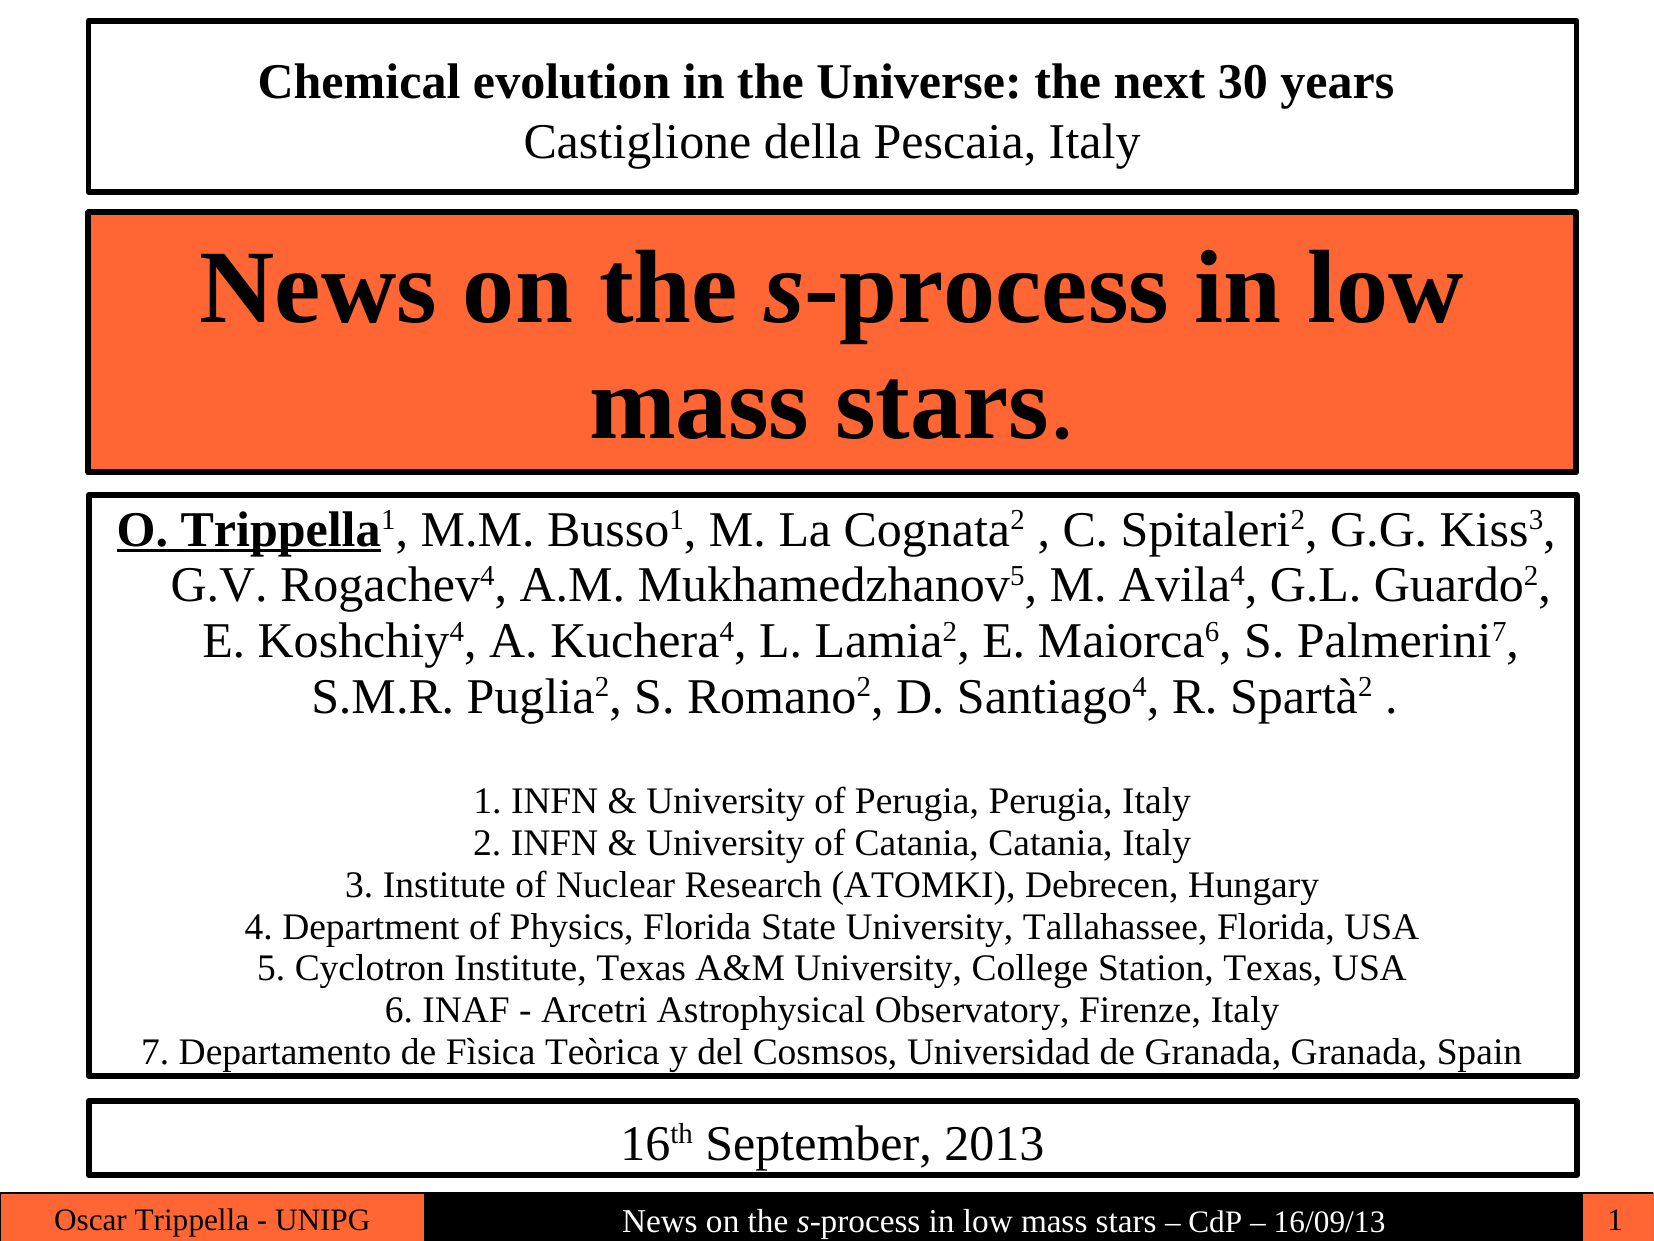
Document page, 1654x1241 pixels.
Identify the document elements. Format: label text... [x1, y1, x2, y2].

text_box Chemical evolution in the Universe: the next 30 years Castiglione della Pescaia, Italy [88, 20, 1577, 192]
text_box Oscar Trippella - UNIPG [0, 1192, 425, 1241]
title [82, 200, 1571, 473]
text_box News on the s-process in low mass stars. [88, 212, 1577, 473]
text_box 16th September, 2013 [88, 1101, 1577, 1176]
subtitle O. Trippella1, M.M. Busso1, M. La Cognata2 , C. Spitaleri2, G.G. Kiss3, G.V. Rogachev4, A.M. Mukhamedzhanov5, M. Avila4, G.L. Guardo2, E. Koshchiy4, A. Kuchera4, L. Lamia2, E. Maiorca6, S. Palmerini7, S.M.R. Puglia2, S. Romano2, D. Santiago4, R. Spartà2 . 1. INFN & University of Perugia, Perugia, Italy 2. INFN & University of Catania, Catania, Italy 3. Institute of Nuclear Research (ATOMKI), Debrecen, Hungary 4. Department of Physics, Florida State University, Tallahassee, Florida, USA 5. Cyclotron Institute, Texas A&M University, College Station, Texas, USA 6. INAF - Arcetri Astrophysical Observatory, Firenze, Italy 7. Departamento de Fìsica Teòrica y del Cosmsos, Universidad de Granada, Granada, Spain [88, 495, 1577, 1076]
text_box 1 [1583, 1192, 1654, 1241]
text_box News on the s-process in low mass stars – CdP – 16/09/13 [425, 1192, 1583, 1241]
